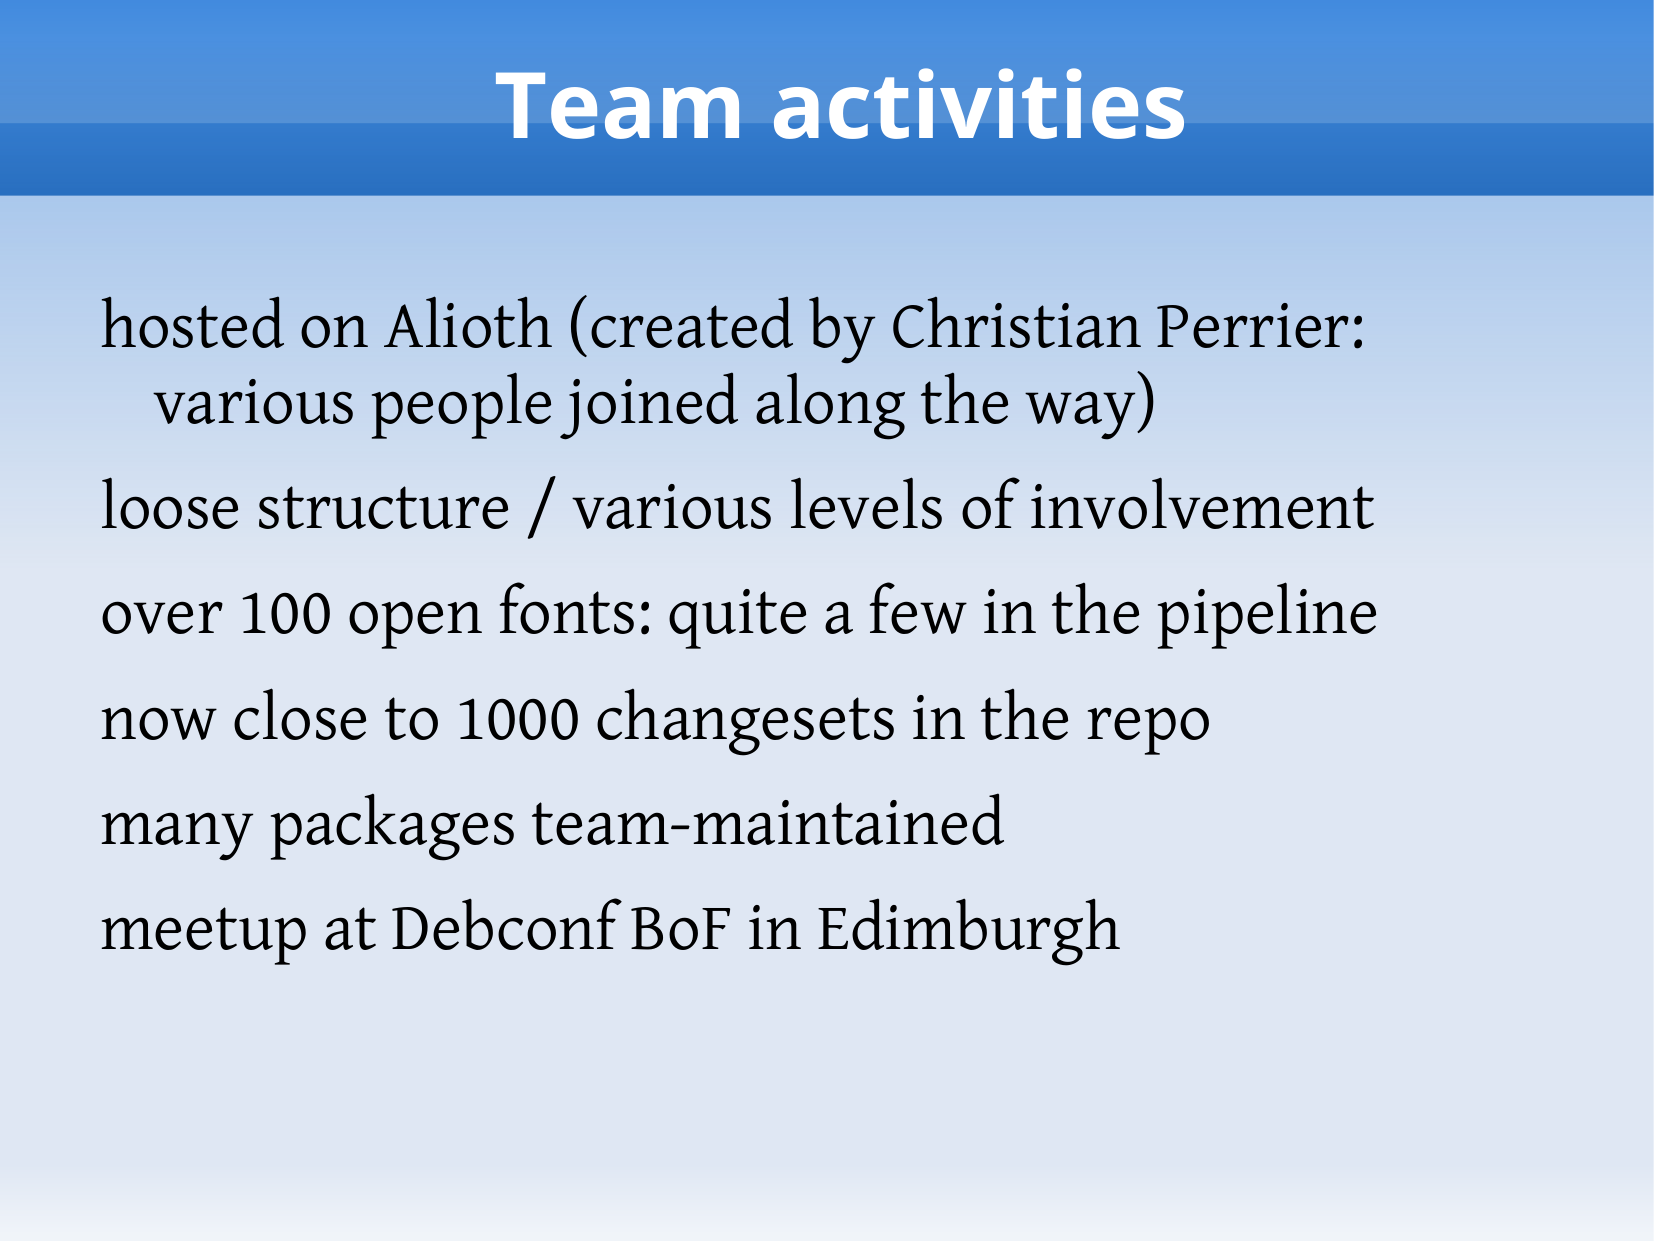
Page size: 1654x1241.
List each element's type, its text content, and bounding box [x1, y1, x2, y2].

picture [0, 0, 1654, 1241]
list hosted on Alioth (created by Christian Perrier: various people joined along the way) loose structure / various levels of involvement over 100 open fonts: quite a few in the pipeline now close to 1000 changesets in the repo many packages team-maintained meetup at Debconf BoF in Edimburgh [82, 290, 1571, 1109]
title Team activities [59, 29, 1625, 178]
